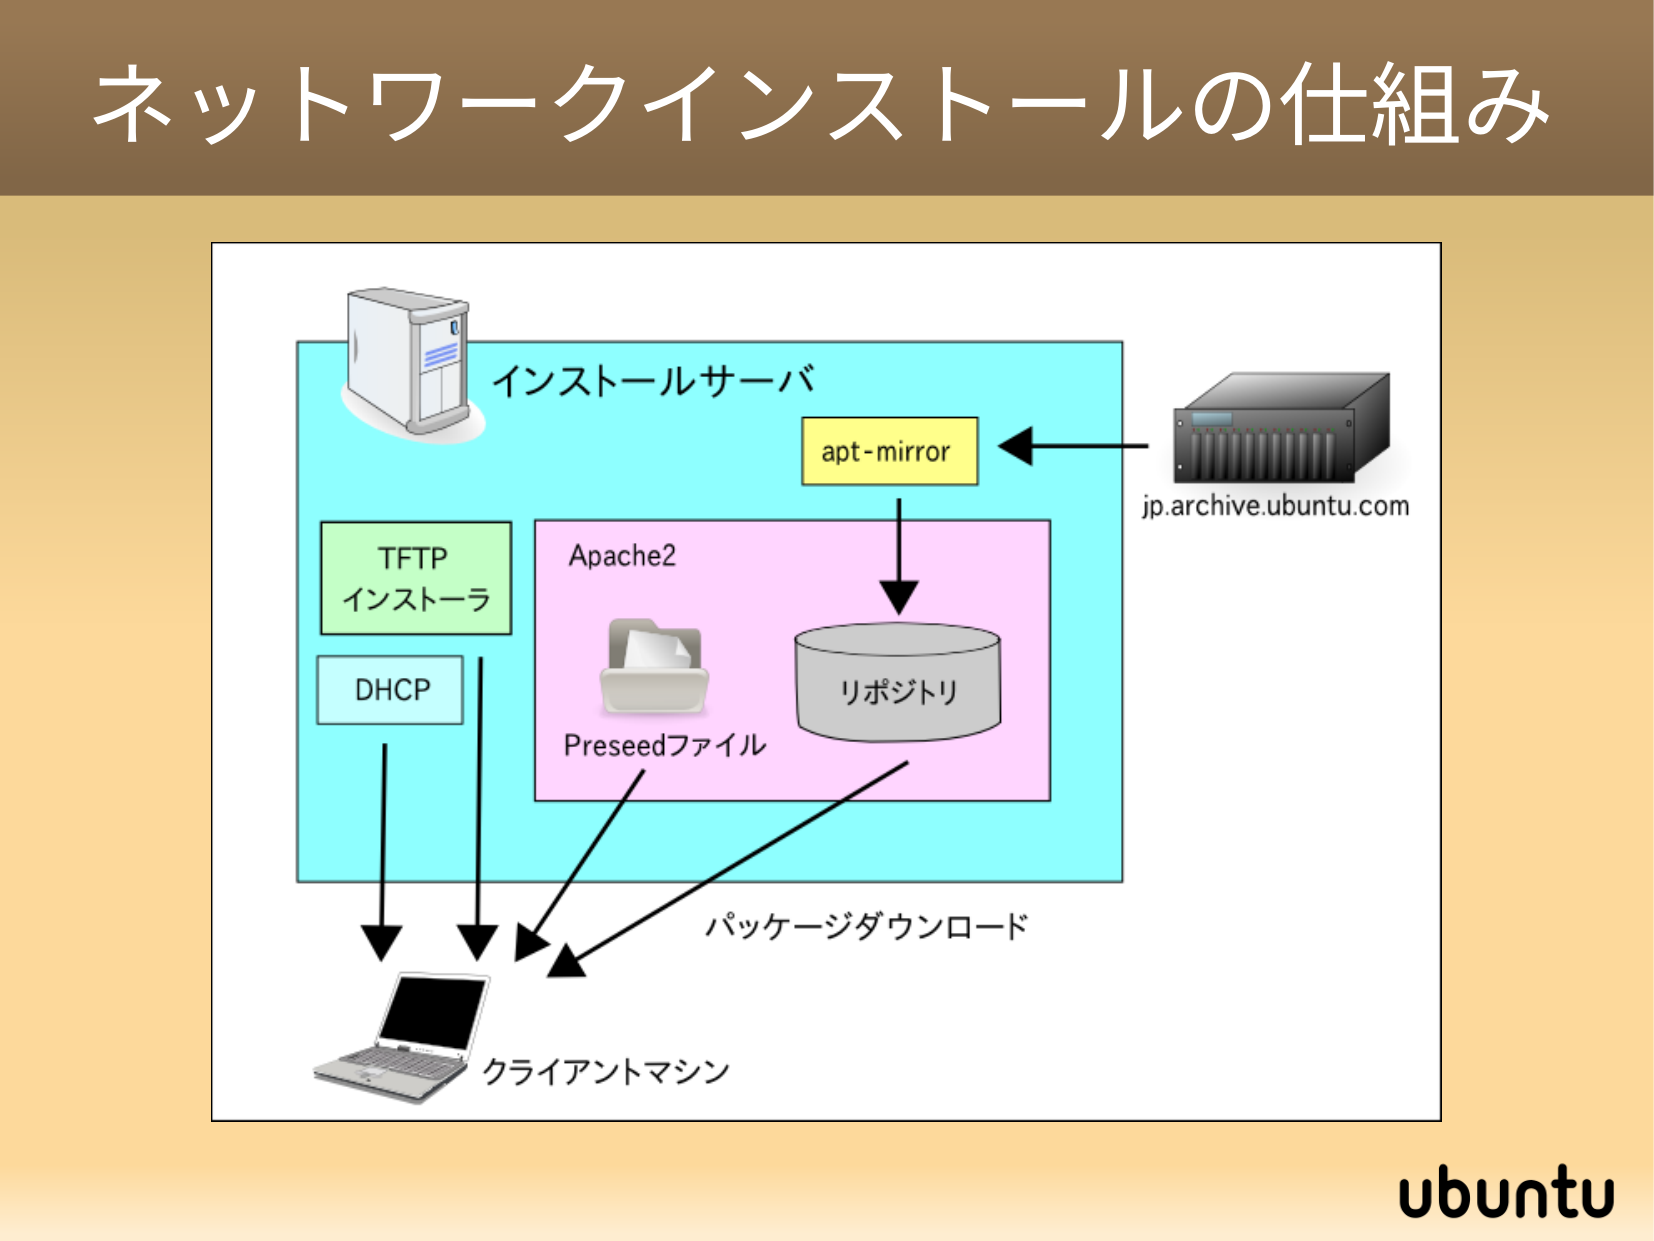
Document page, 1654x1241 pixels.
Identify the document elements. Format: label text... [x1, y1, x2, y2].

picture [0, 0, 1654, 1241]
title ネットワークインストールの仕組み [76, 0, 1565, 208]
